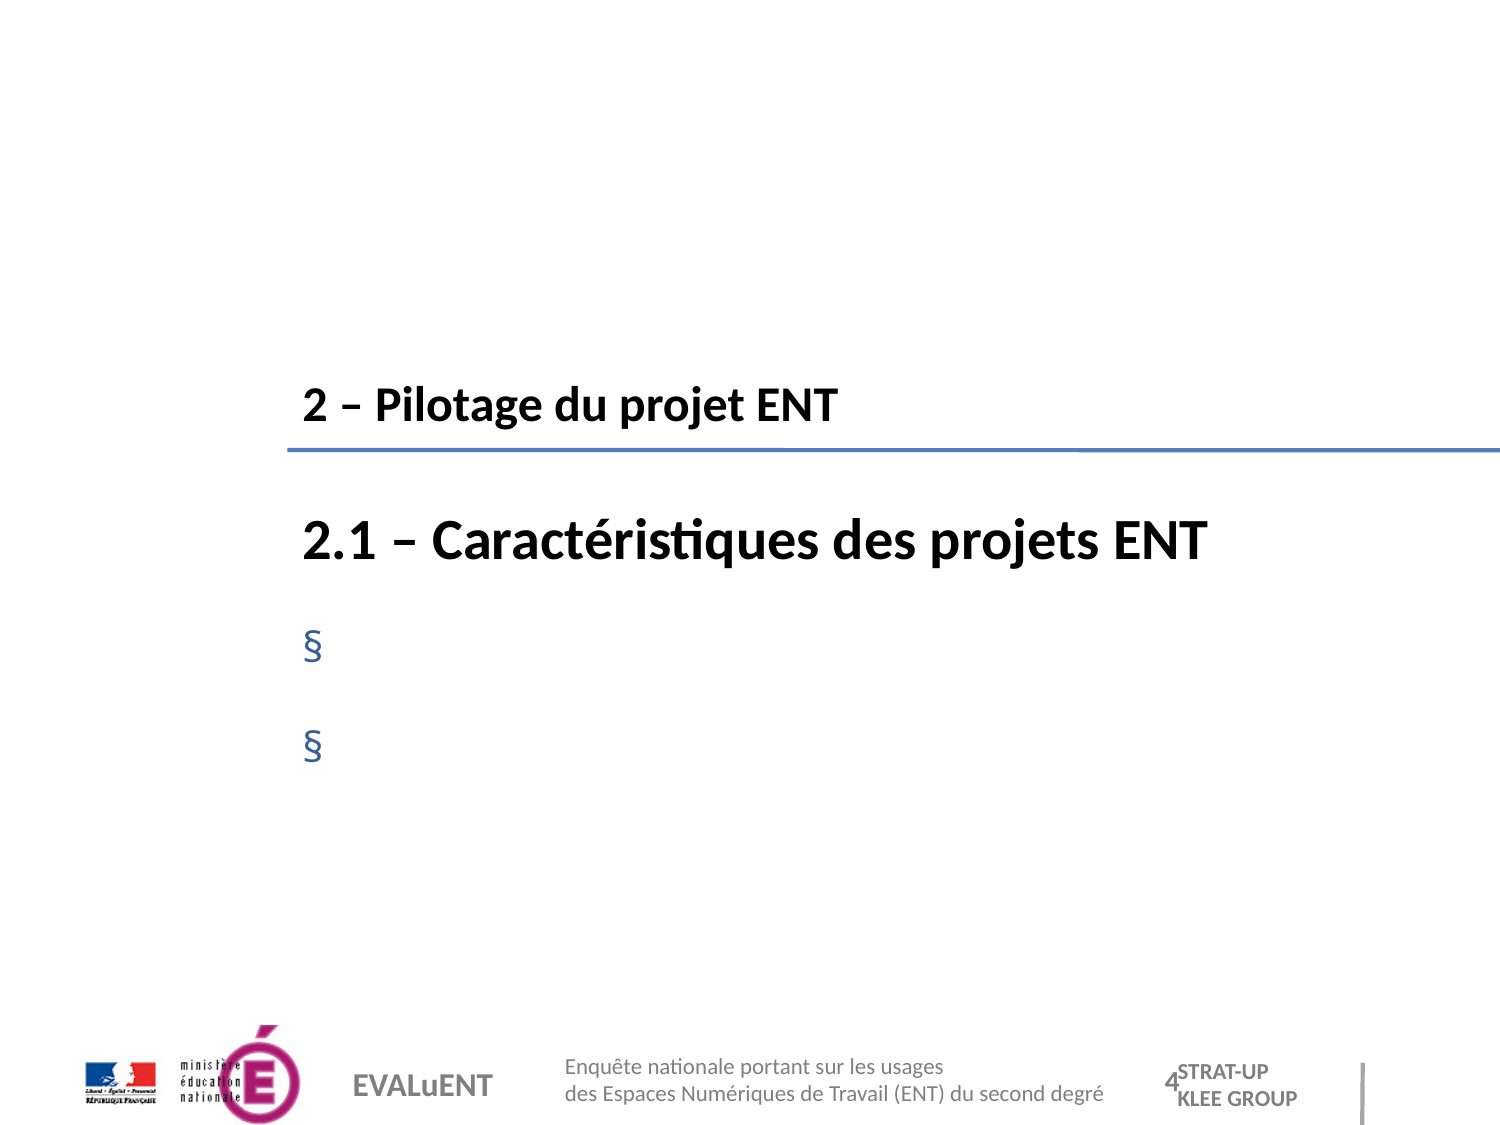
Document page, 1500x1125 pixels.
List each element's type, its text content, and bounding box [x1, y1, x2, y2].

text_box 2 – Pilotage du projet ENT 2.1 – Caractéristiques des projets ENT [287, 303, 1438, 775]
text_box [1074, 1050, 1426, 1110]
